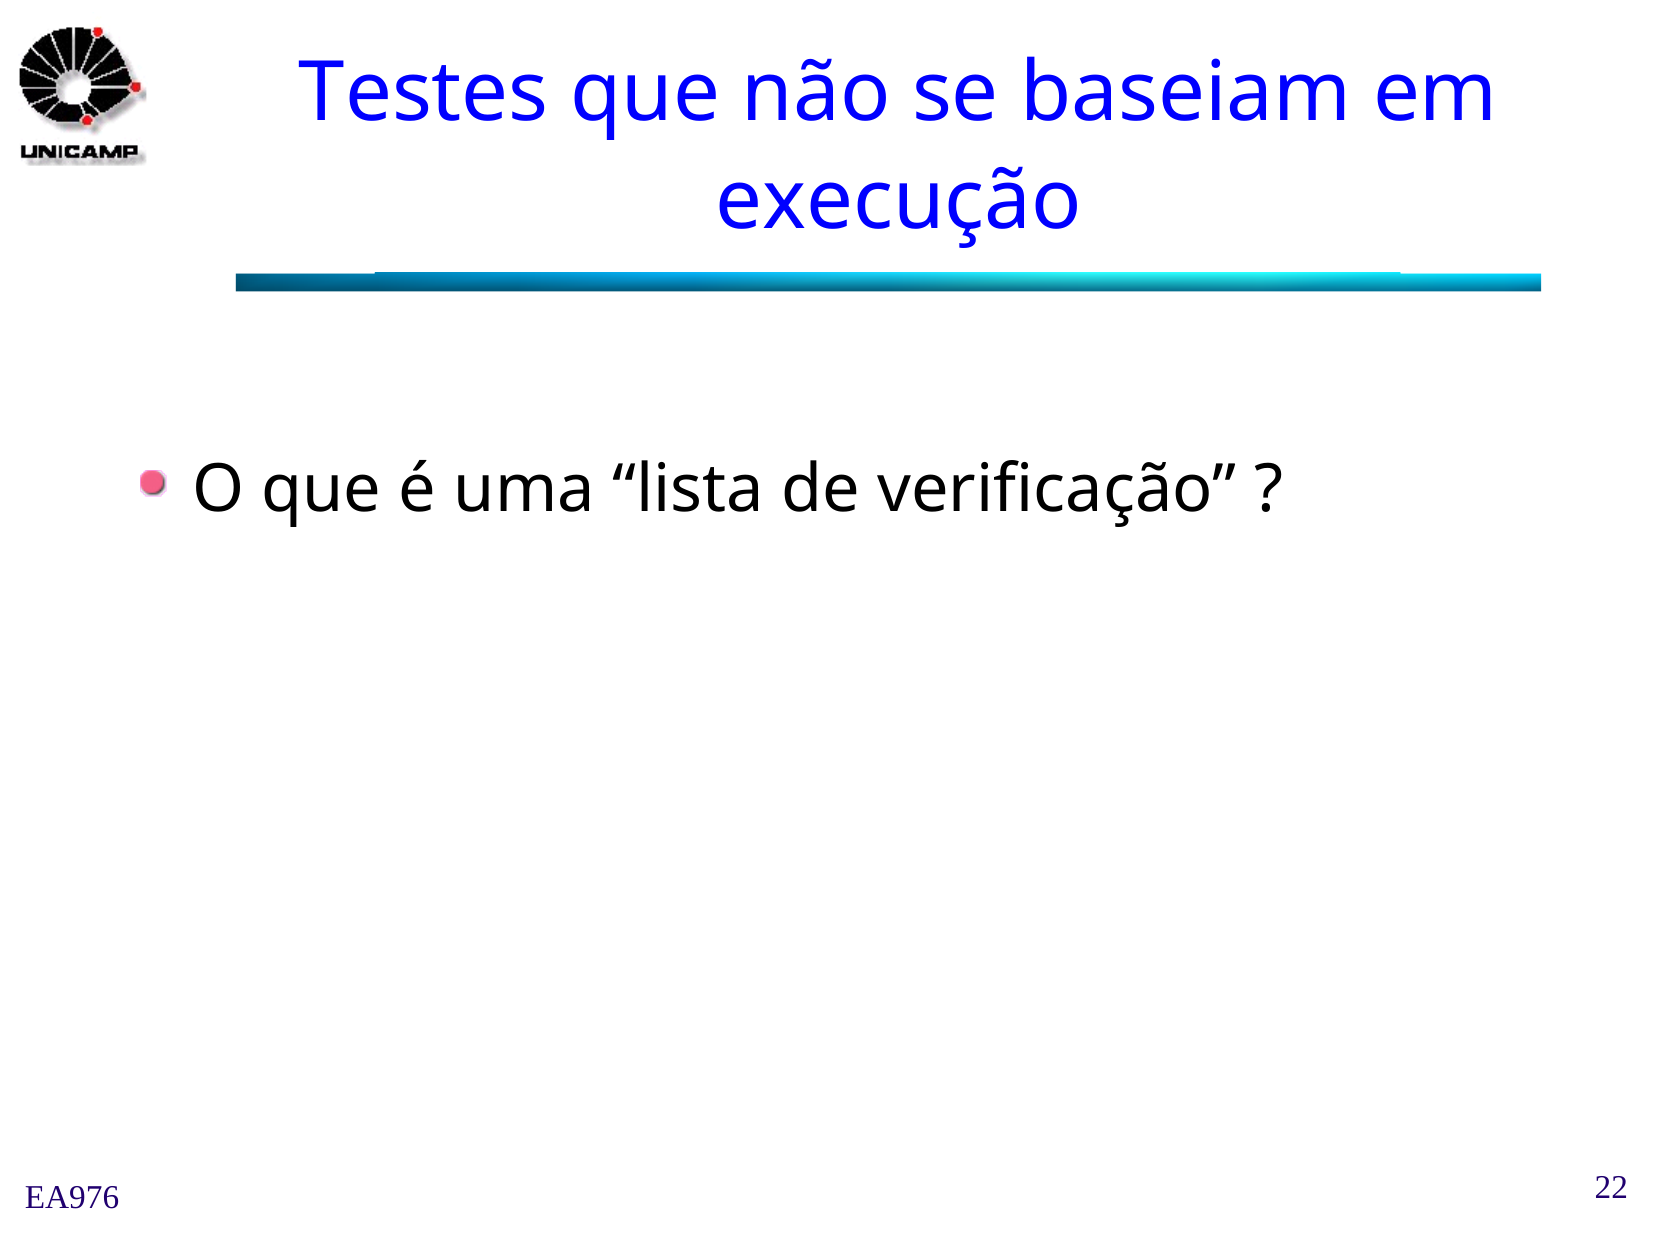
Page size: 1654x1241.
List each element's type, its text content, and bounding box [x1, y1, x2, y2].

picture [125, 272, 1654, 295]
list O que é uma “lista de verificação” ? [121, 442, 1534, 1182]
title Testes que não se baseiam em execução [264, 21, 1534, 250]
